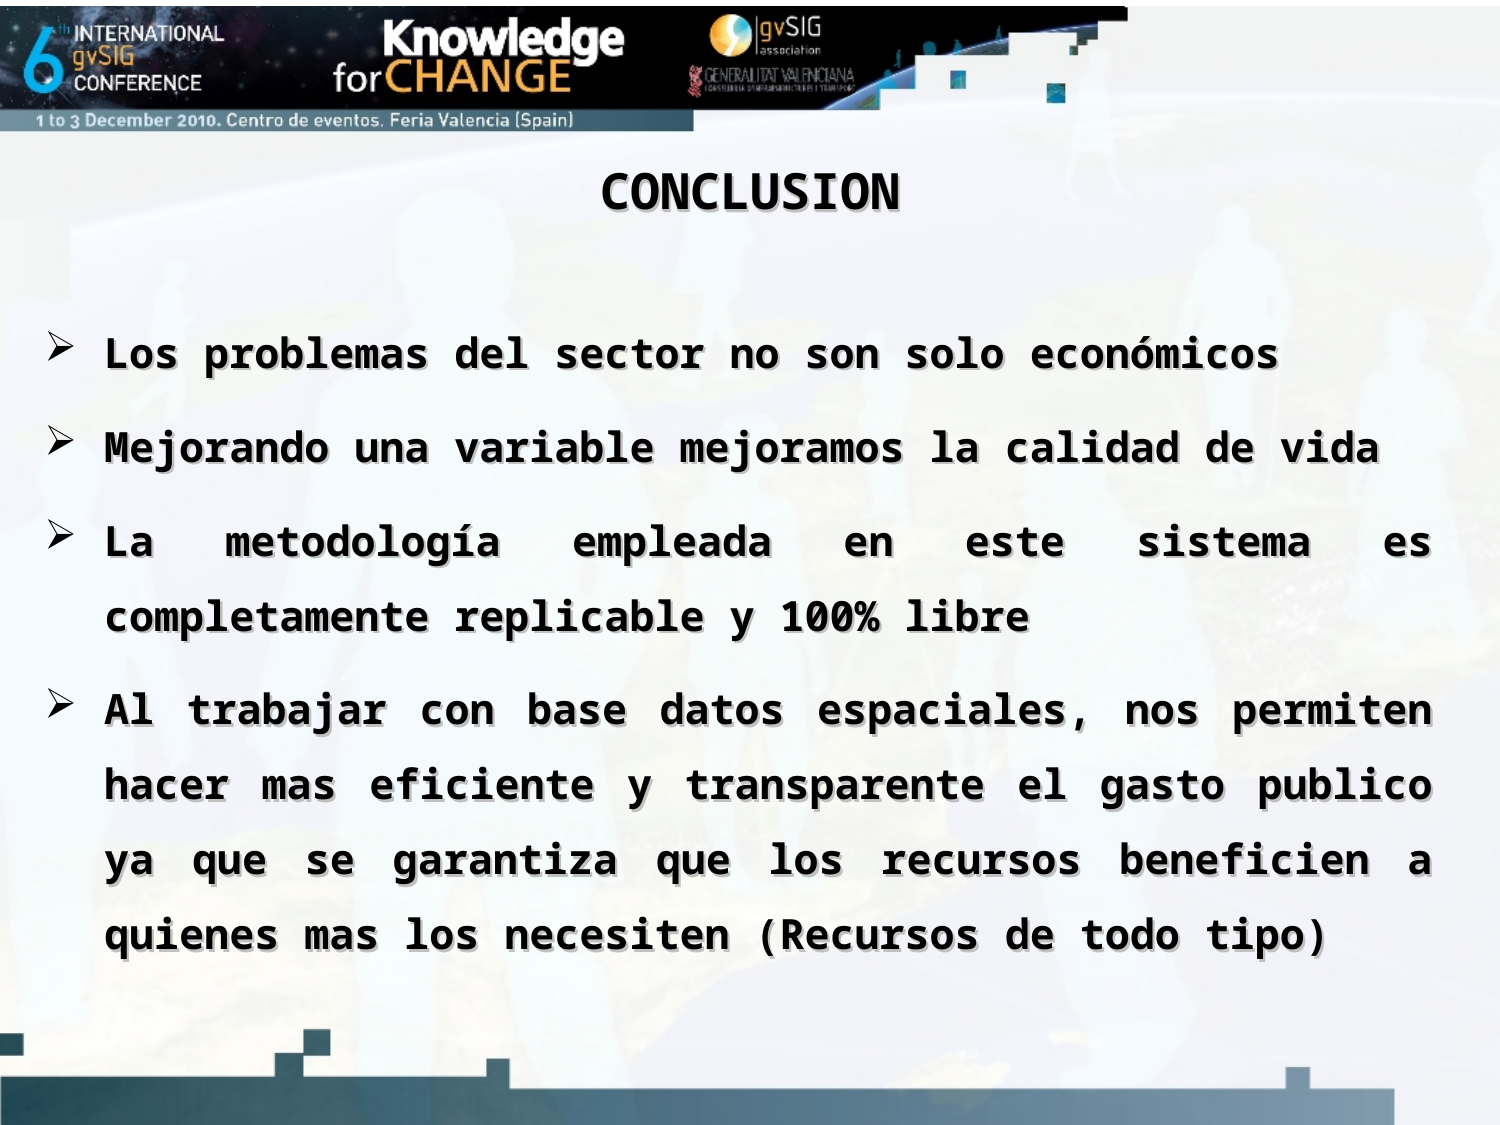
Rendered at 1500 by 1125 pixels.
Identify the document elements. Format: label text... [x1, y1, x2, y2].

text_box CONCLUSION [175, 152, 1325, 228]
picture [0, 6, 1500, 1125]
text_box Los problemas del sector no son solo económicos Mejorando una variable mejoramos la calidad de vida La metodología empleada en este sistema es completamente replicable y 100% libre Al trabajar con base datos espaciales, nos permiten hacer mas eficiente y transparente el gasto publico ya que se garantiza que los recursos beneficien a quienes mas los necesiten (Recursos de todo tipo) [29, 294, 1447, 966]
